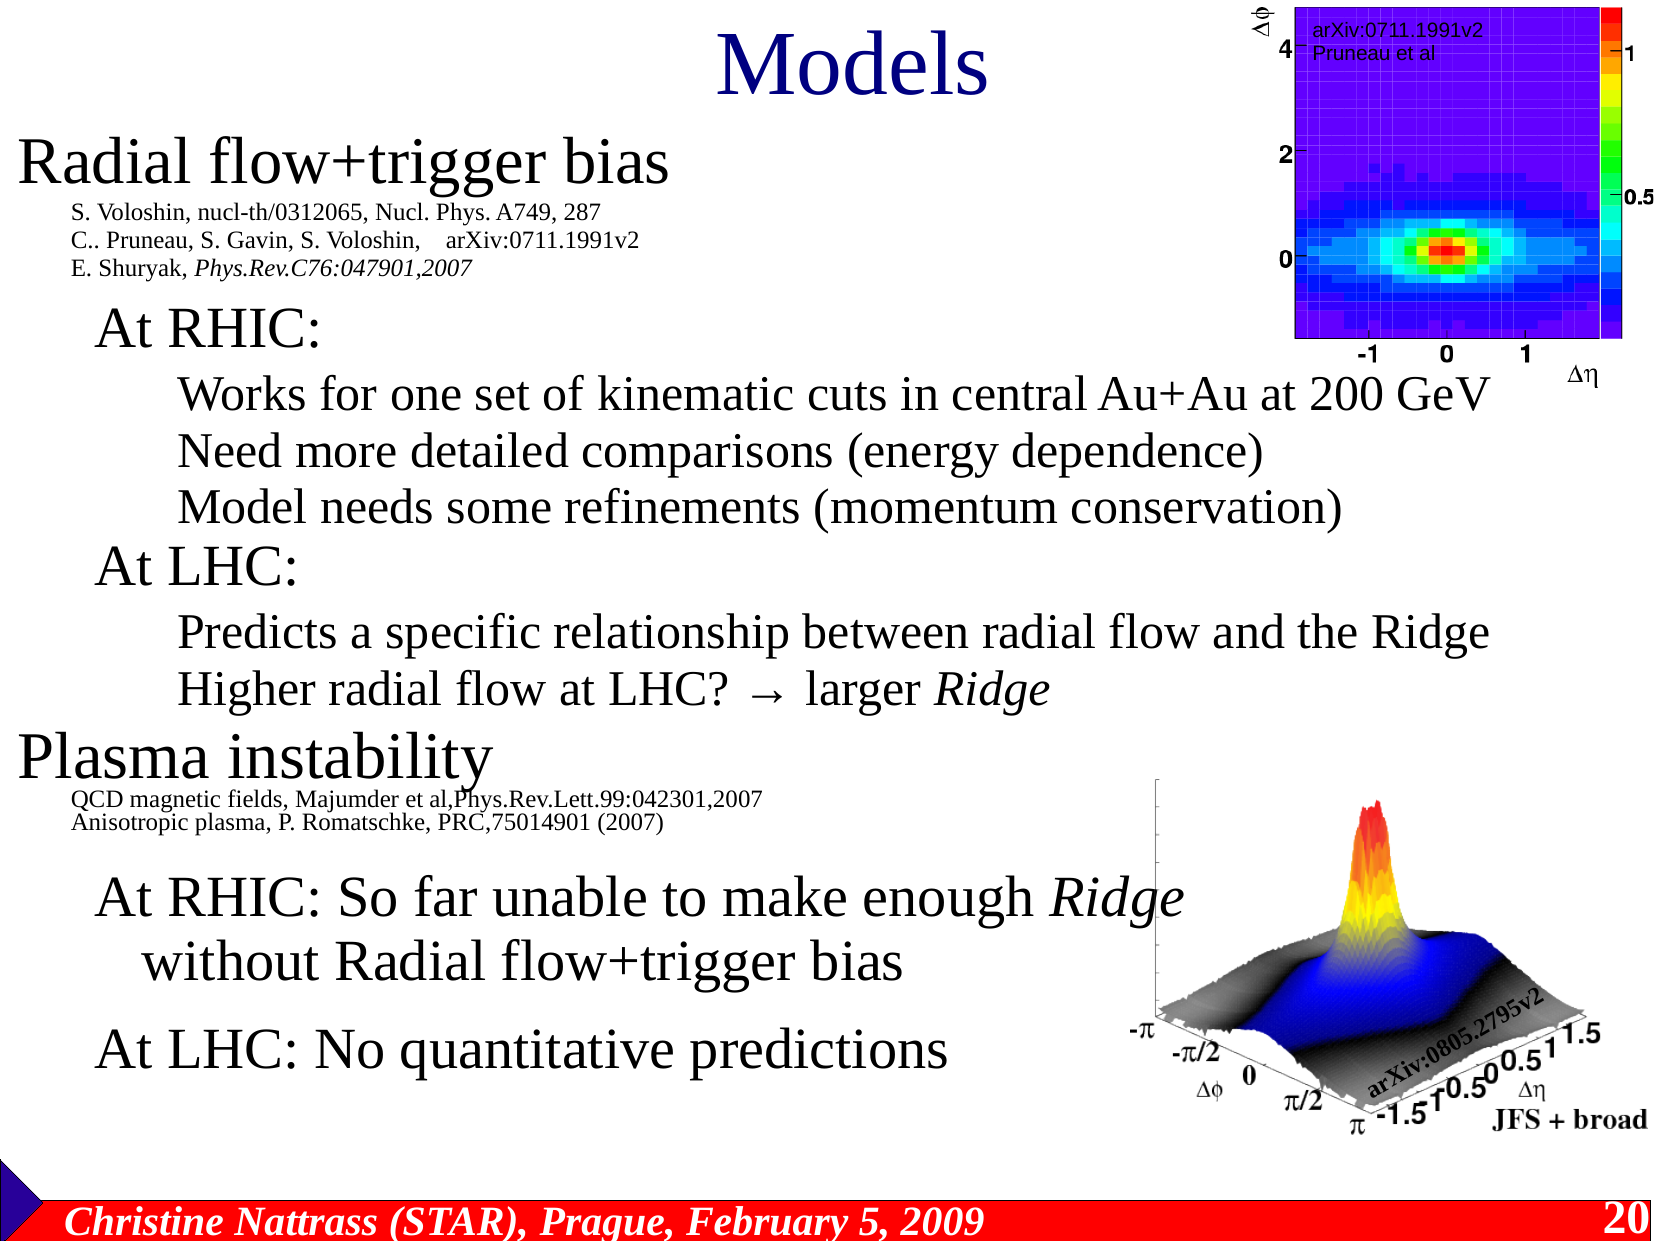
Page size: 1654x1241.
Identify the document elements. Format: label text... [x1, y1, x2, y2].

picture [1130, 779, 1648, 1135]
text_box 20 [1552, 1183, 1654, 1241]
list Radial flow+trigger bias S. Voloshin, nucl-th/0312065, Nucl. Phys. A749, 287 C.. Pruneau, S. Gavin, S. Voloshin, arXiv:0711.1991v2 E. Shuryak, Phys.Rev.C76:047901,2007 At RHIC: Works for one set of kinematic cuts in central Au+Au at 200 GeV Need more detailed comparisons (energy dependence) Model needs some refinements (momentum conservation) At LHC: Predicts a specific relationship between radial flow and the Ridge Higher radial flow at LHC? → larger Ridge Plasma instability QCD magnetic fields, Majumder et al,Phys.Rev.Lett.99:042301,2007 Anisotropic plasma, P. Romatschke, PRC,75014901 (2007) At RHIC: So far unable to make enough Ridge without Radial flow+trigger bias At LHC: No quantitative predictions [0, 124, 1643, 1166]
title Models [53, 0, 1654, 128]
picture [1643, 128, 1654, 398]
text_box arXiv:0805.2795v2 [1279, 942, 1609, 1161]
